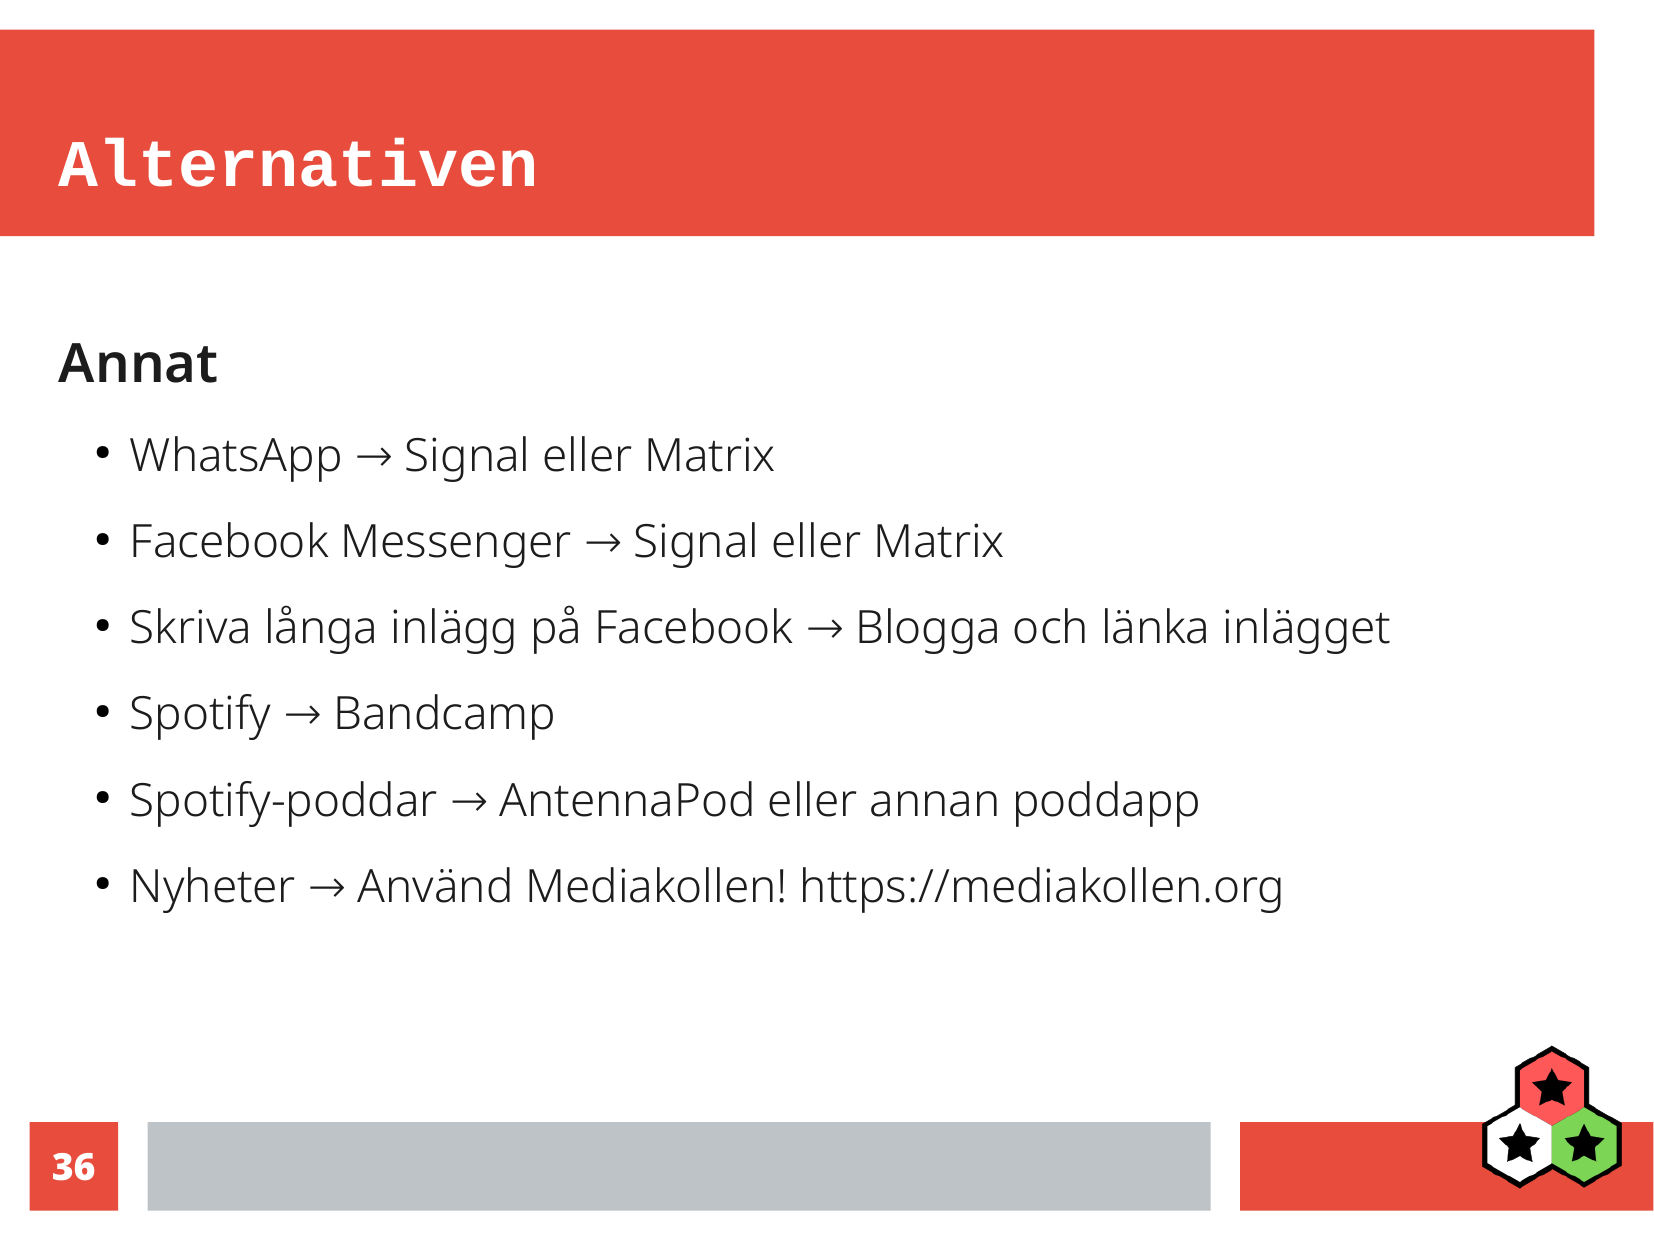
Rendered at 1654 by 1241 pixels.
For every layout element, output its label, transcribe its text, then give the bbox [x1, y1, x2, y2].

list Annat WhatsApp → Signal eller Matrix Facebook Messenger → Signal eller Matrix Skriva långa inlägg på Facebook → Blogga och länka inlägget Spotify → Bandcamp Spotify-poddar → AntennaPod eller annan poddapp Nyheter → Använd Mediakollen! https://mediakollen.org [59, 324, 1565, 1093]
title Alternativen [59, 59, 1595, 207]
picture [1463, 1028, 1640, 1205]
